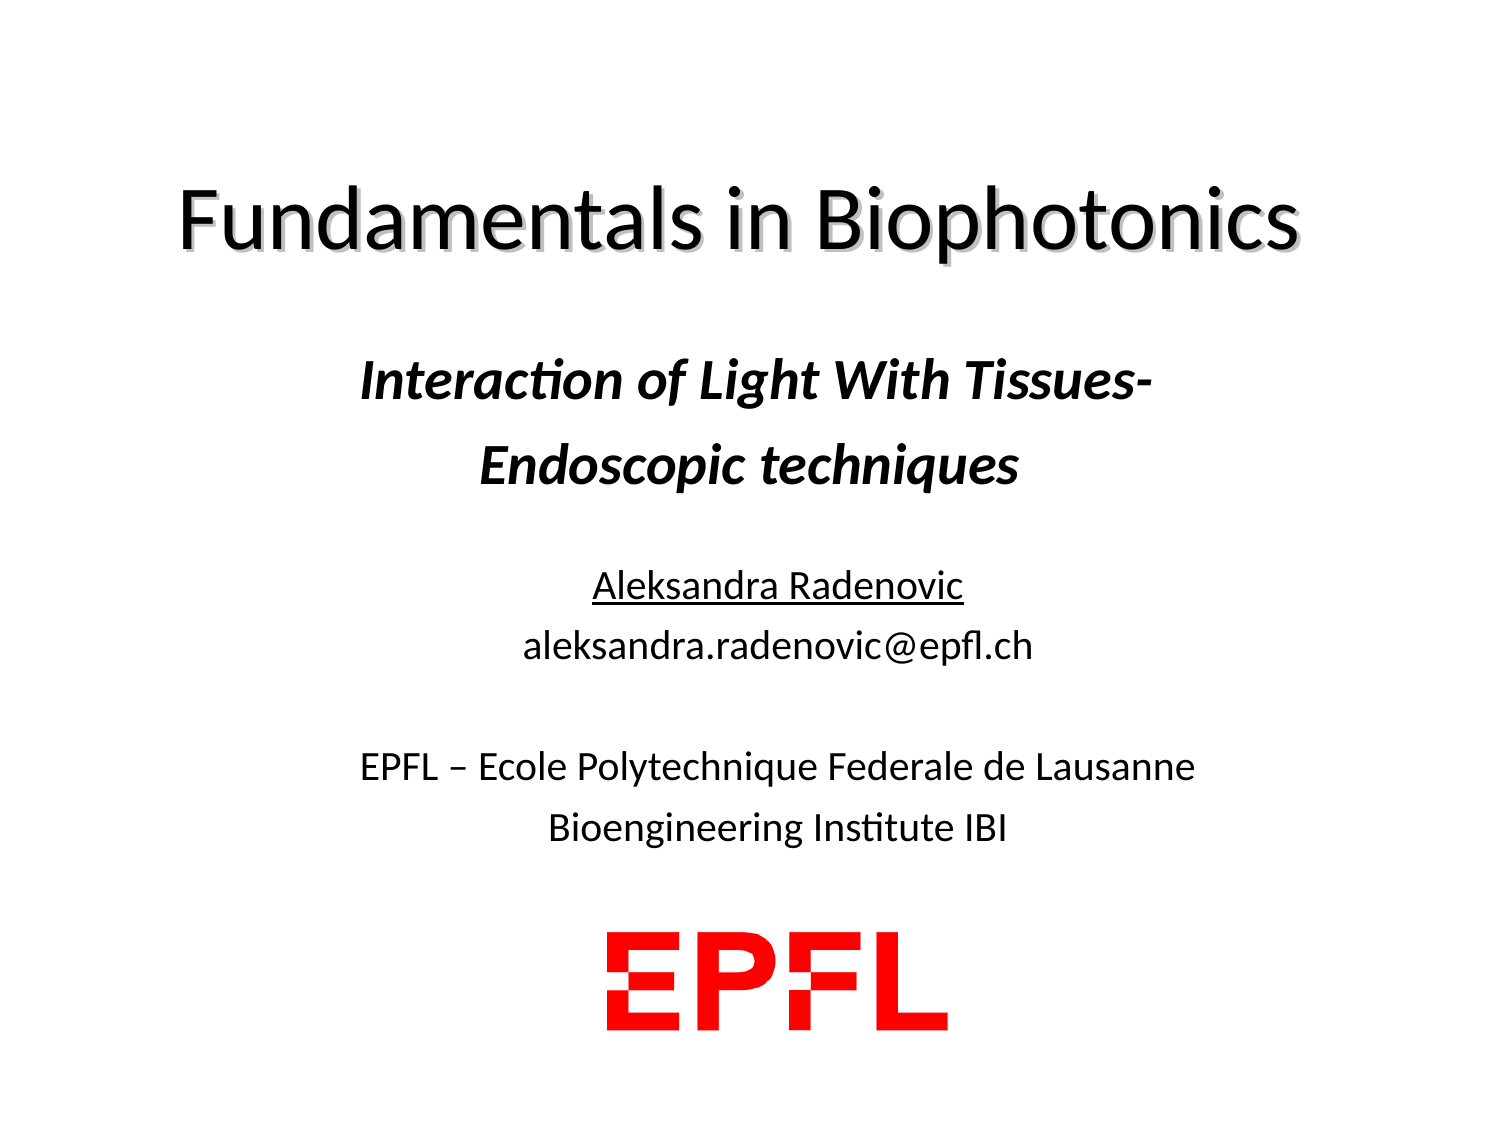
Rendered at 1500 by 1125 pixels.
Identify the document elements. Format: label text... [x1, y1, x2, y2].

subtitle Interaction of Light With Tissues- Endoscopic techniques [112, 321, 1401, 516]
title Fundamentals in Biophotonics [0, 149, 1500, 276]
picture [600, 927, 952, 1035]
list Aleksandra Radenovic aleksandra.radenovic@epfl.ch EPFL – Ecole Polytechnique Federale de Lausanne Bioengineering Institute IBI [225, 549, 1276, 925]
